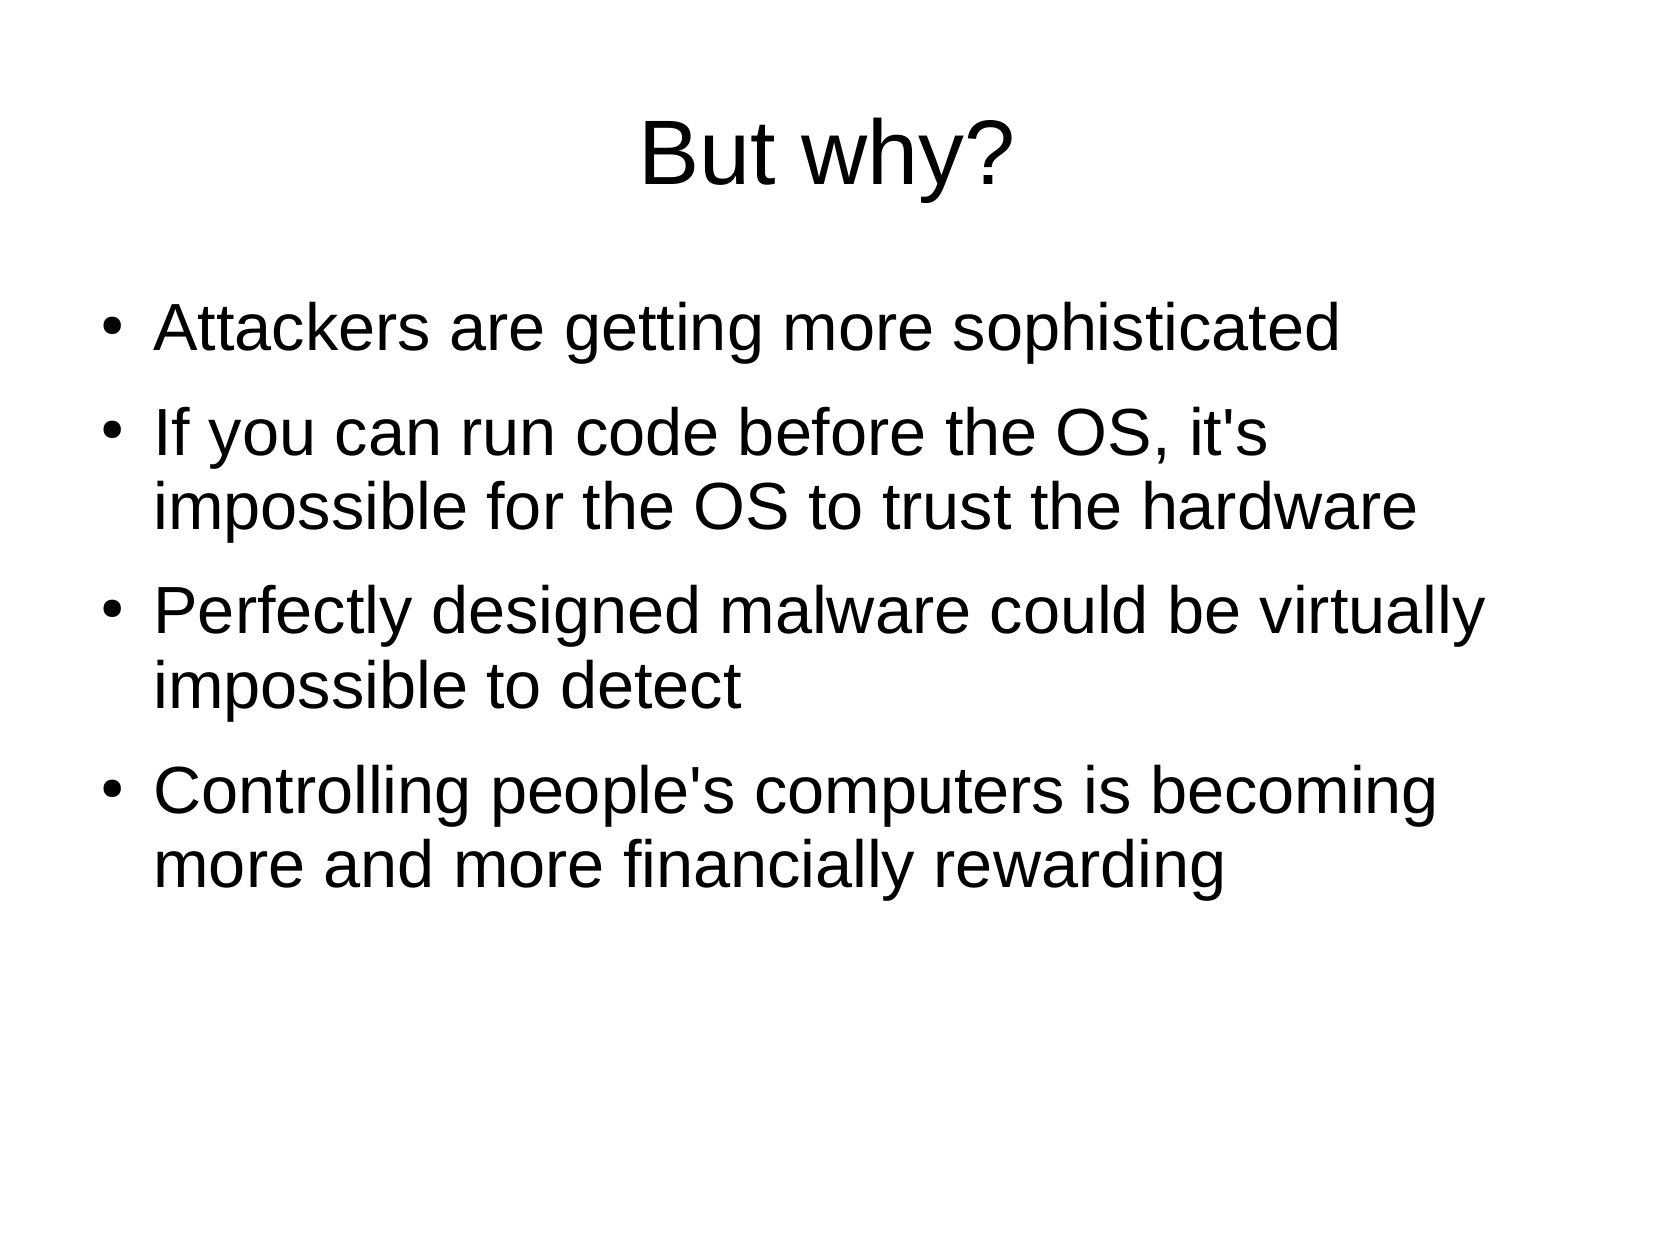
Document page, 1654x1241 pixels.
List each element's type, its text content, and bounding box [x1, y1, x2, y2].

title But why? [82, 49, 1571, 257]
list Attackers are getting more sophisticated If you can run code before the OS, it's impossible for the OS to trust the hardware Perfectly designed malware could be virtually impossible to detect Controlling people's computers is becoming more and more financially rewarding [82, 290, 1538, 1010]
